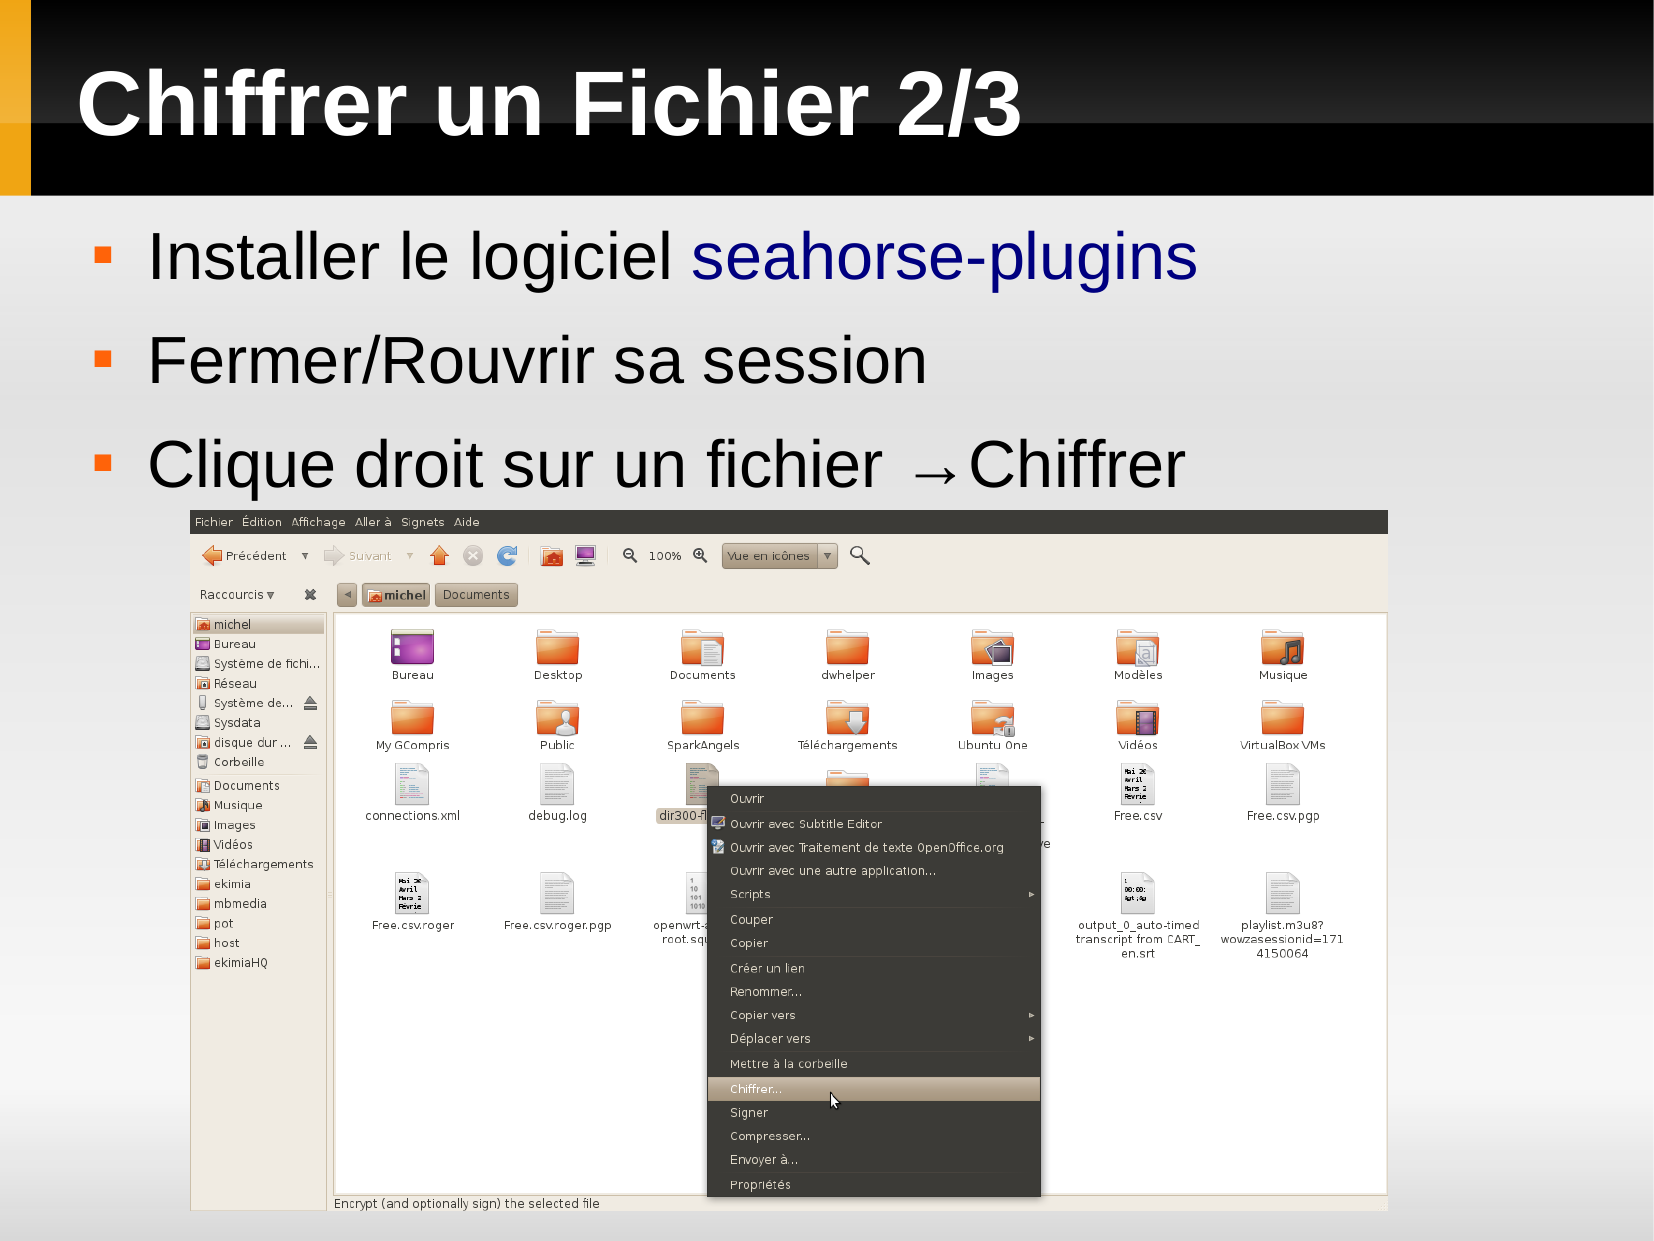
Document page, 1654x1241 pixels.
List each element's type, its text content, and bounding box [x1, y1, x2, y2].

picture [0, 0, 1654, 1241]
title Chiffrer un Fichier 2/3 [76, 7, 1565, 200]
list Installer le logiciel seahorse-plugins Fermer/Rouvrir sa session Clique droit sur un fichier →Chiffrer [76, 218, 1566, 503]
